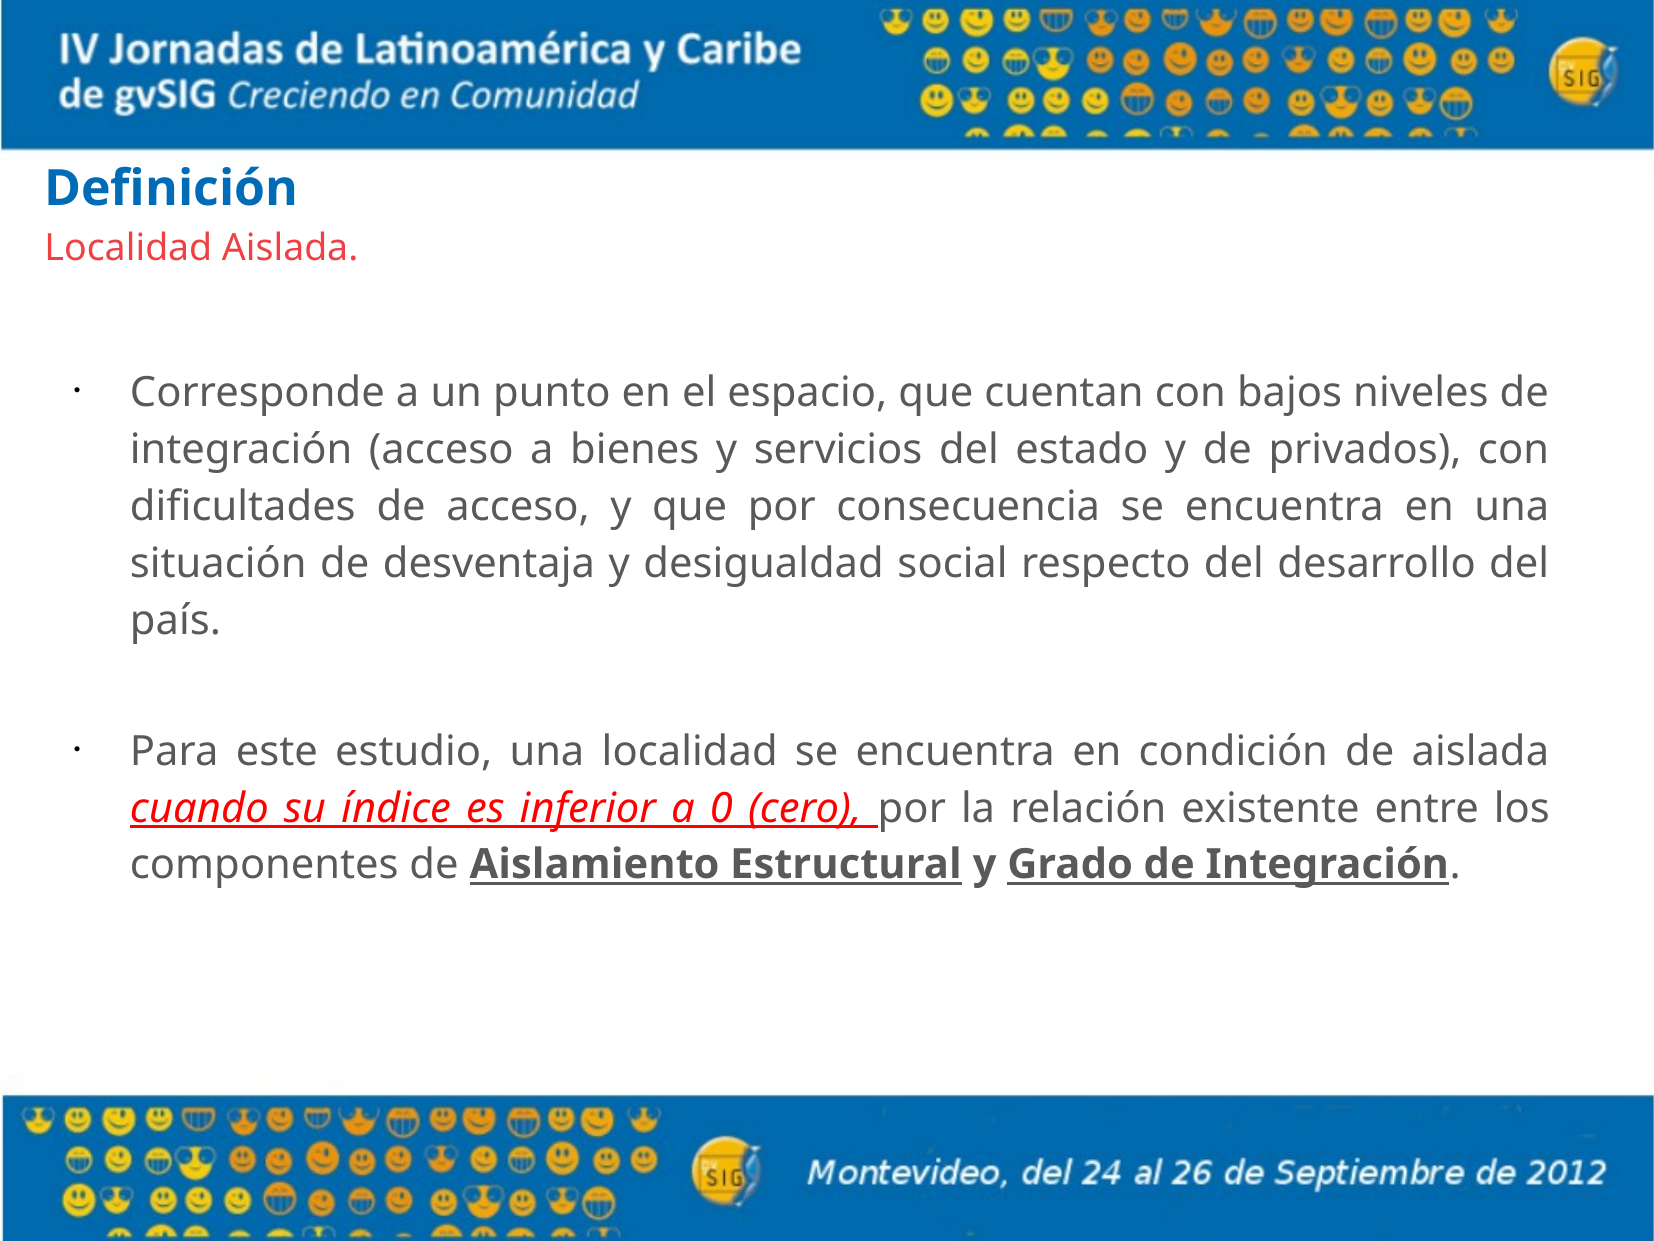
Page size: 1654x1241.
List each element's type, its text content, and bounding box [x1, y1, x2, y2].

list Corresponde a un punto en el espacio, que cuentan con bajos niveles de integración (acceso a bienes y servicios del estado y de privados), con dificultades de acceso, y que por consecuencia se encuentra en una situación de desventaja y desigualdad social respecto del desarrollo del país. Para este estudio, una localidad se encuentra en condición de aislada cuando su índice es inferior a 0 (cero), por la relación existente entre los componentes de Aislamiento Estructural y Grado de Integración. [59, 354, 1565, 1063]
picture [0, 0, 1654, 1241]
title Definición Localidad Aislada. [29, 118, 1369, 306]
